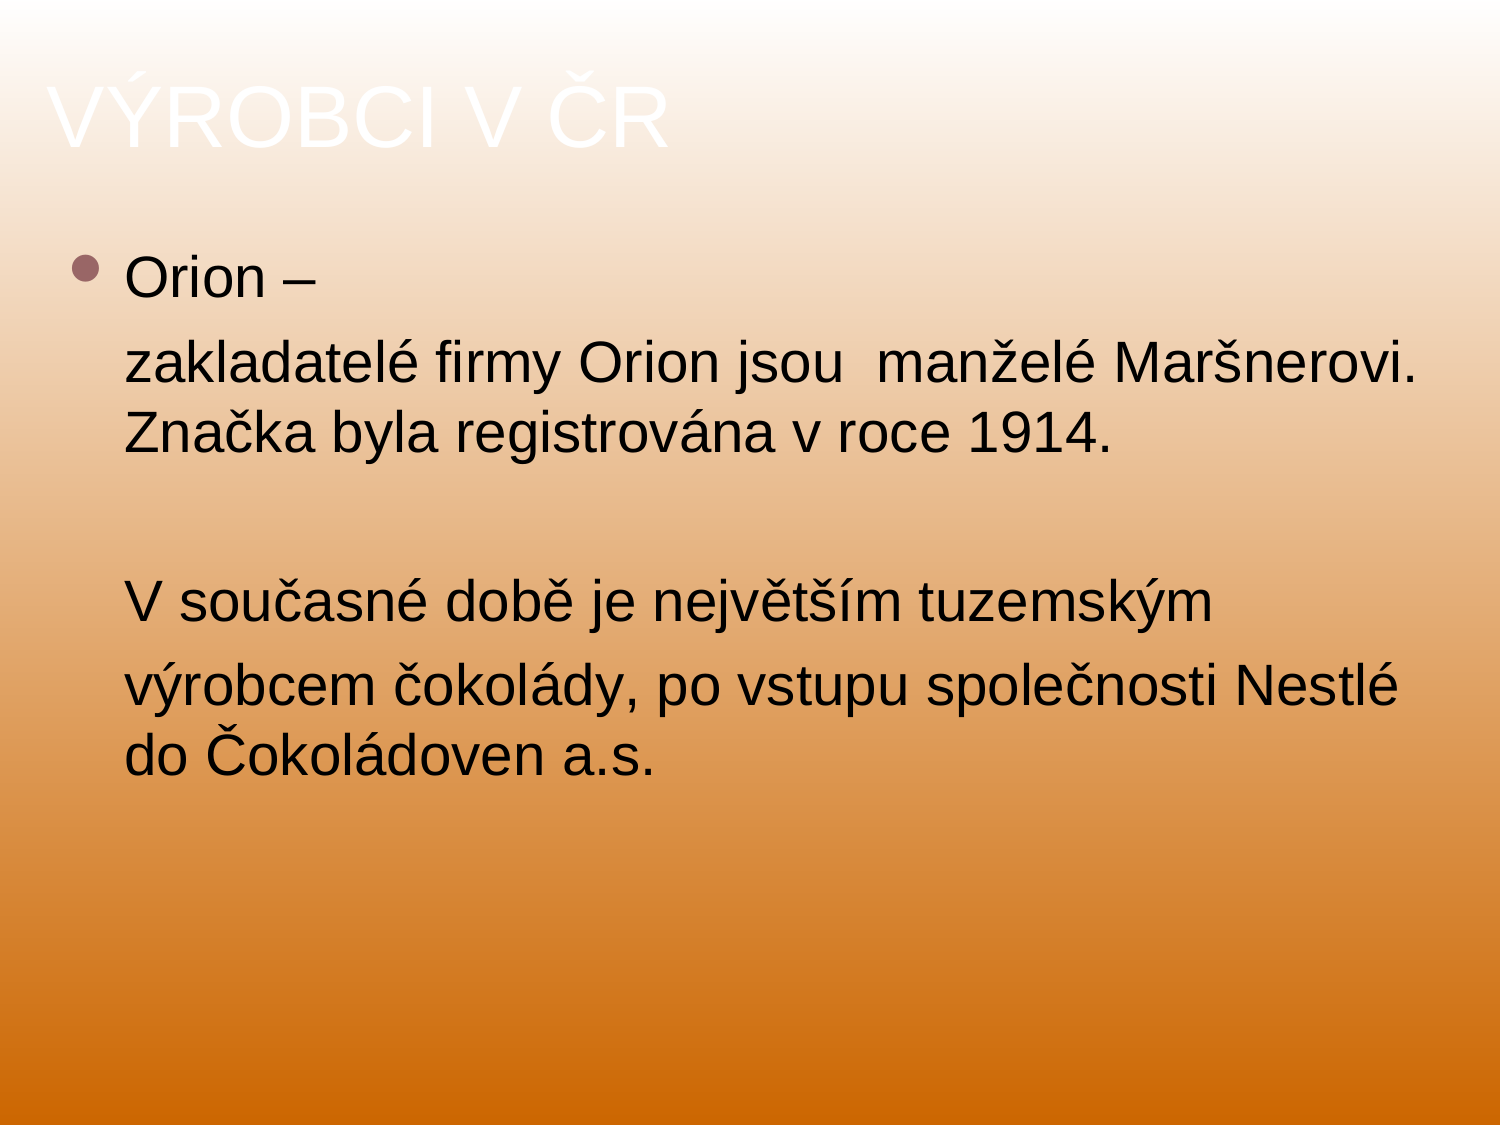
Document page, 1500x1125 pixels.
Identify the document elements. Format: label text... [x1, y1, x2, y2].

title VÝROBCI V ČR [31, 37, 1347, 188]
list Orion – zakladatelé firmy Orion jsou manželé Maršnerovi. Značka byla registrována v roce 1914. V současné době je největším tuzemským výrobcem čokolády, po vstupu společnosti Nestlé do Čokoládoven a.s. [53, 231, 1471, 1024]
